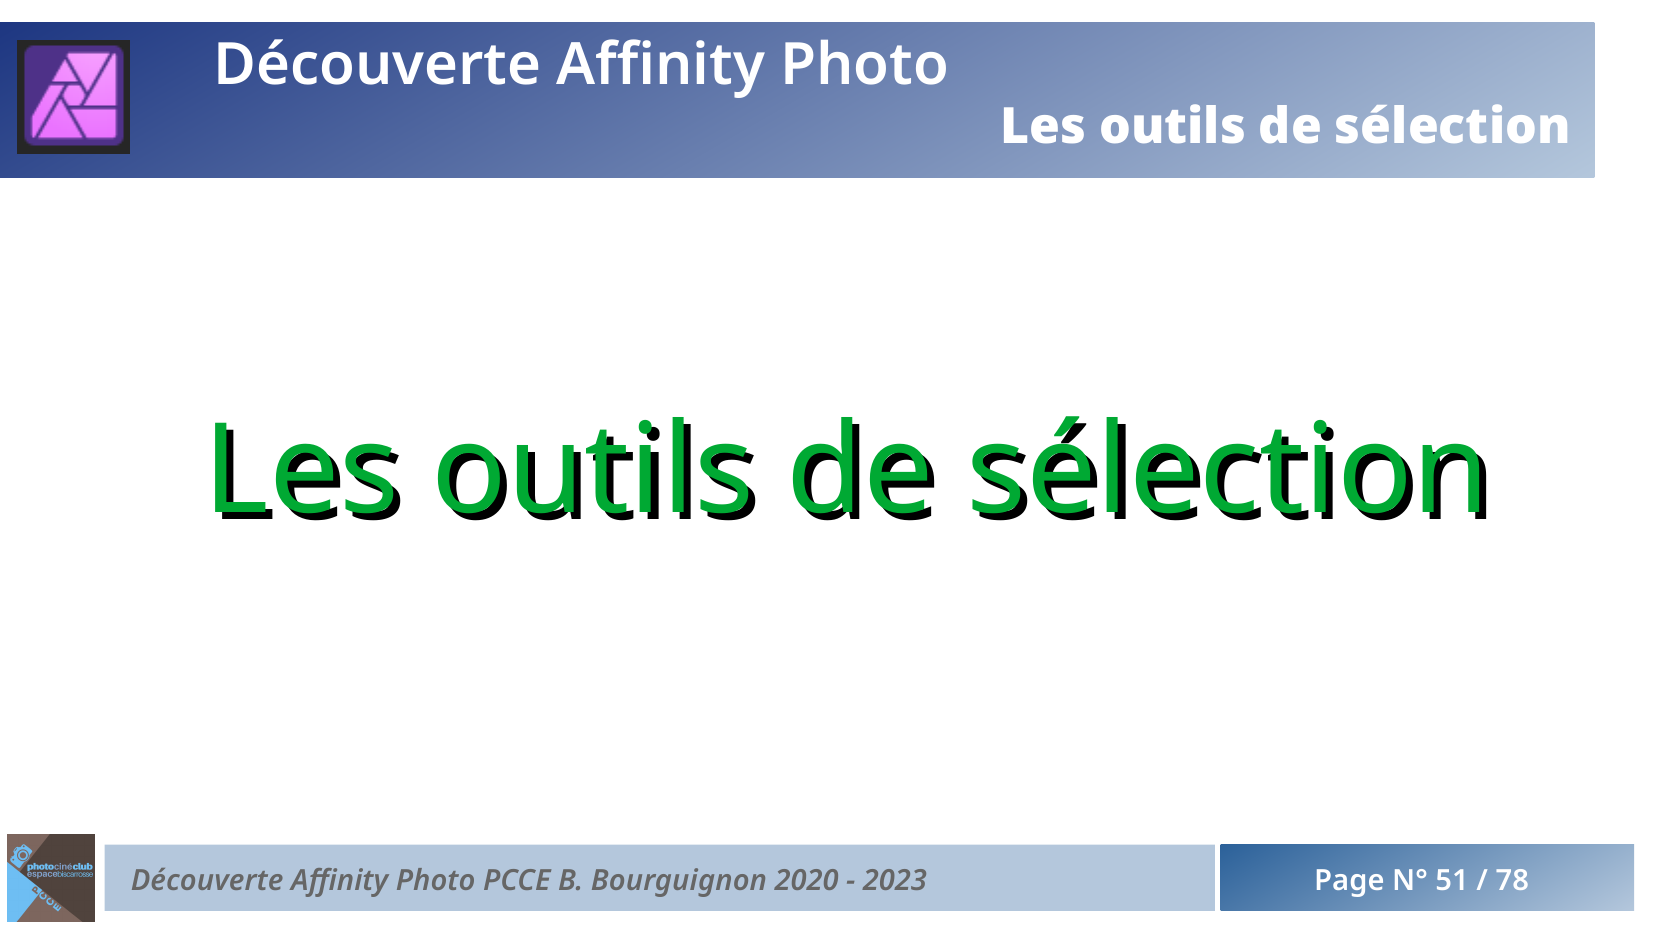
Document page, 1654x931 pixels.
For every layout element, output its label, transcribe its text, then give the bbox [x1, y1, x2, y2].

picture [17, 40, 130, 154]
text_box Les outils de sélection [188, 377, 1453, 551]
picture [7, 834, 95, 922]
title Les outils de sélection [874, 47, 1571, 158]
